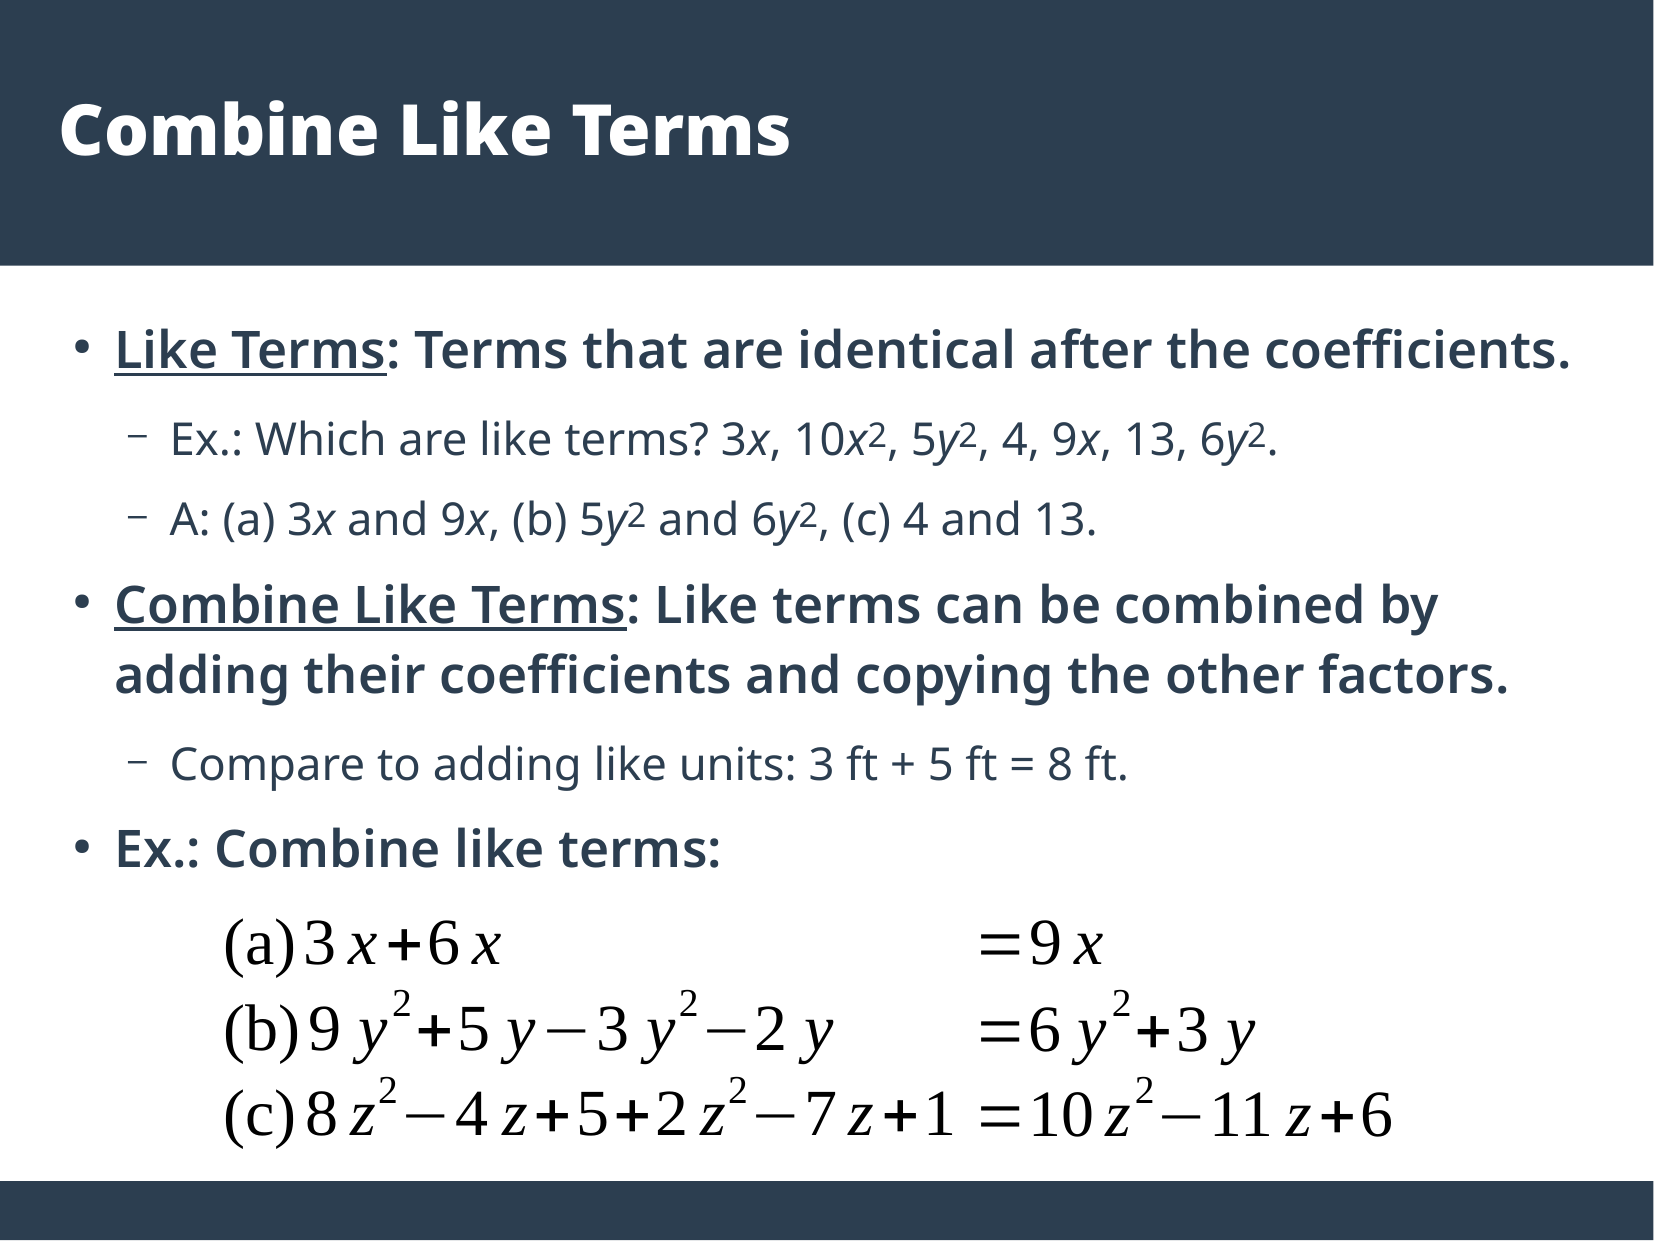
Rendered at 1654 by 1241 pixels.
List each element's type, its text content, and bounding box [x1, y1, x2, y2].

list Like Terms: Terms that are identical after the coefficients. Ex.: Which are like terms? 3x, 10x2, 5y2, 4, 9x, 13, 6y2. A: (a) 3x and 9x, (b) 5y2 and 6y2, (c) 4 and 13. Combine Like Terms: Like terms can be combined by adding their coefficients and copying the other factors. Compare to adding like units: 3 ft + 5 ft = 8 ft. Ex.: Combine like terms: [59, 312, 1595, 904]
title Combine Like Terms [59, 49, 1595, 207]
chart [217, 905, 1401, 1151]
